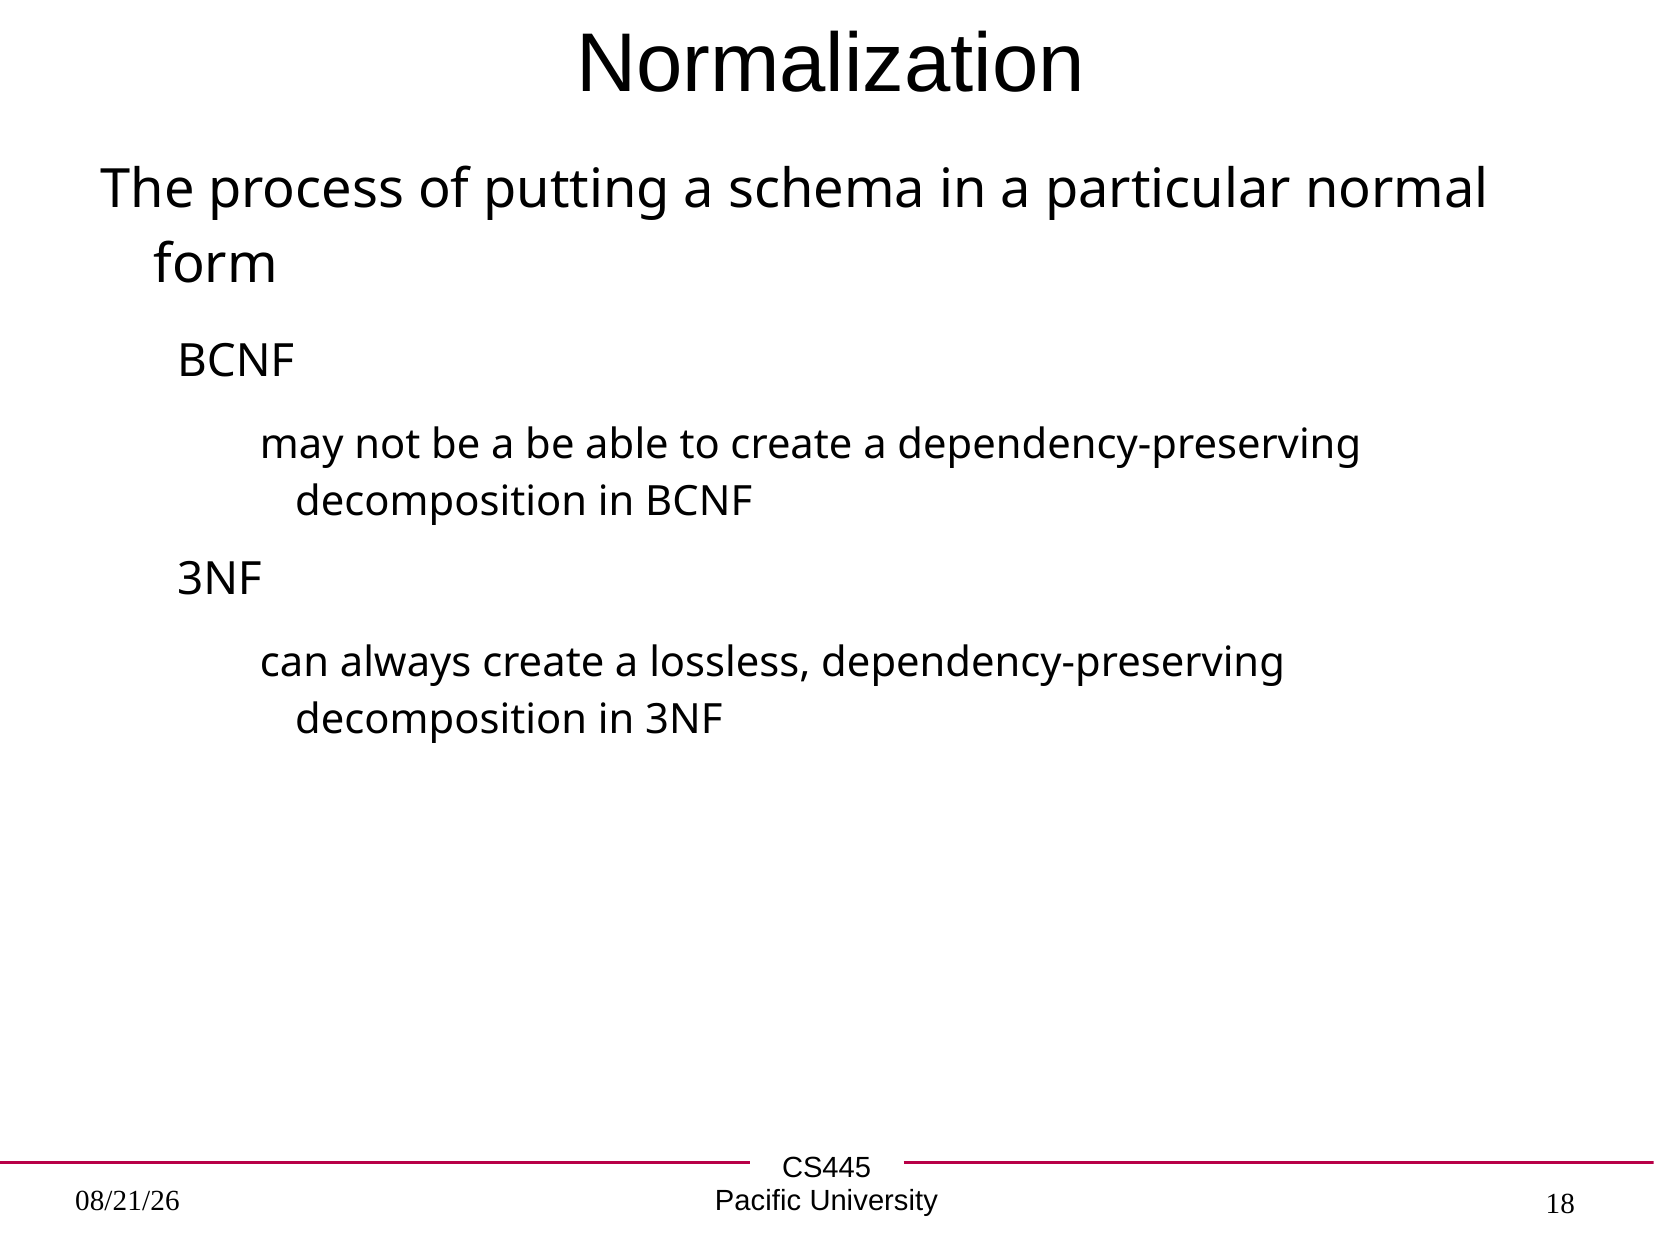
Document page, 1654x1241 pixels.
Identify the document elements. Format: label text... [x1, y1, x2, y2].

title Normalization [86, 15, 1576, 109]
list The process of putting a schema in a particular normal form BCNF may not be a be able to create a dependency-preserving decomposition in BCNF 3NF can always create a lossless, dependency-preserving decomposition in 3NF [82, 150, 1571, 1111]
